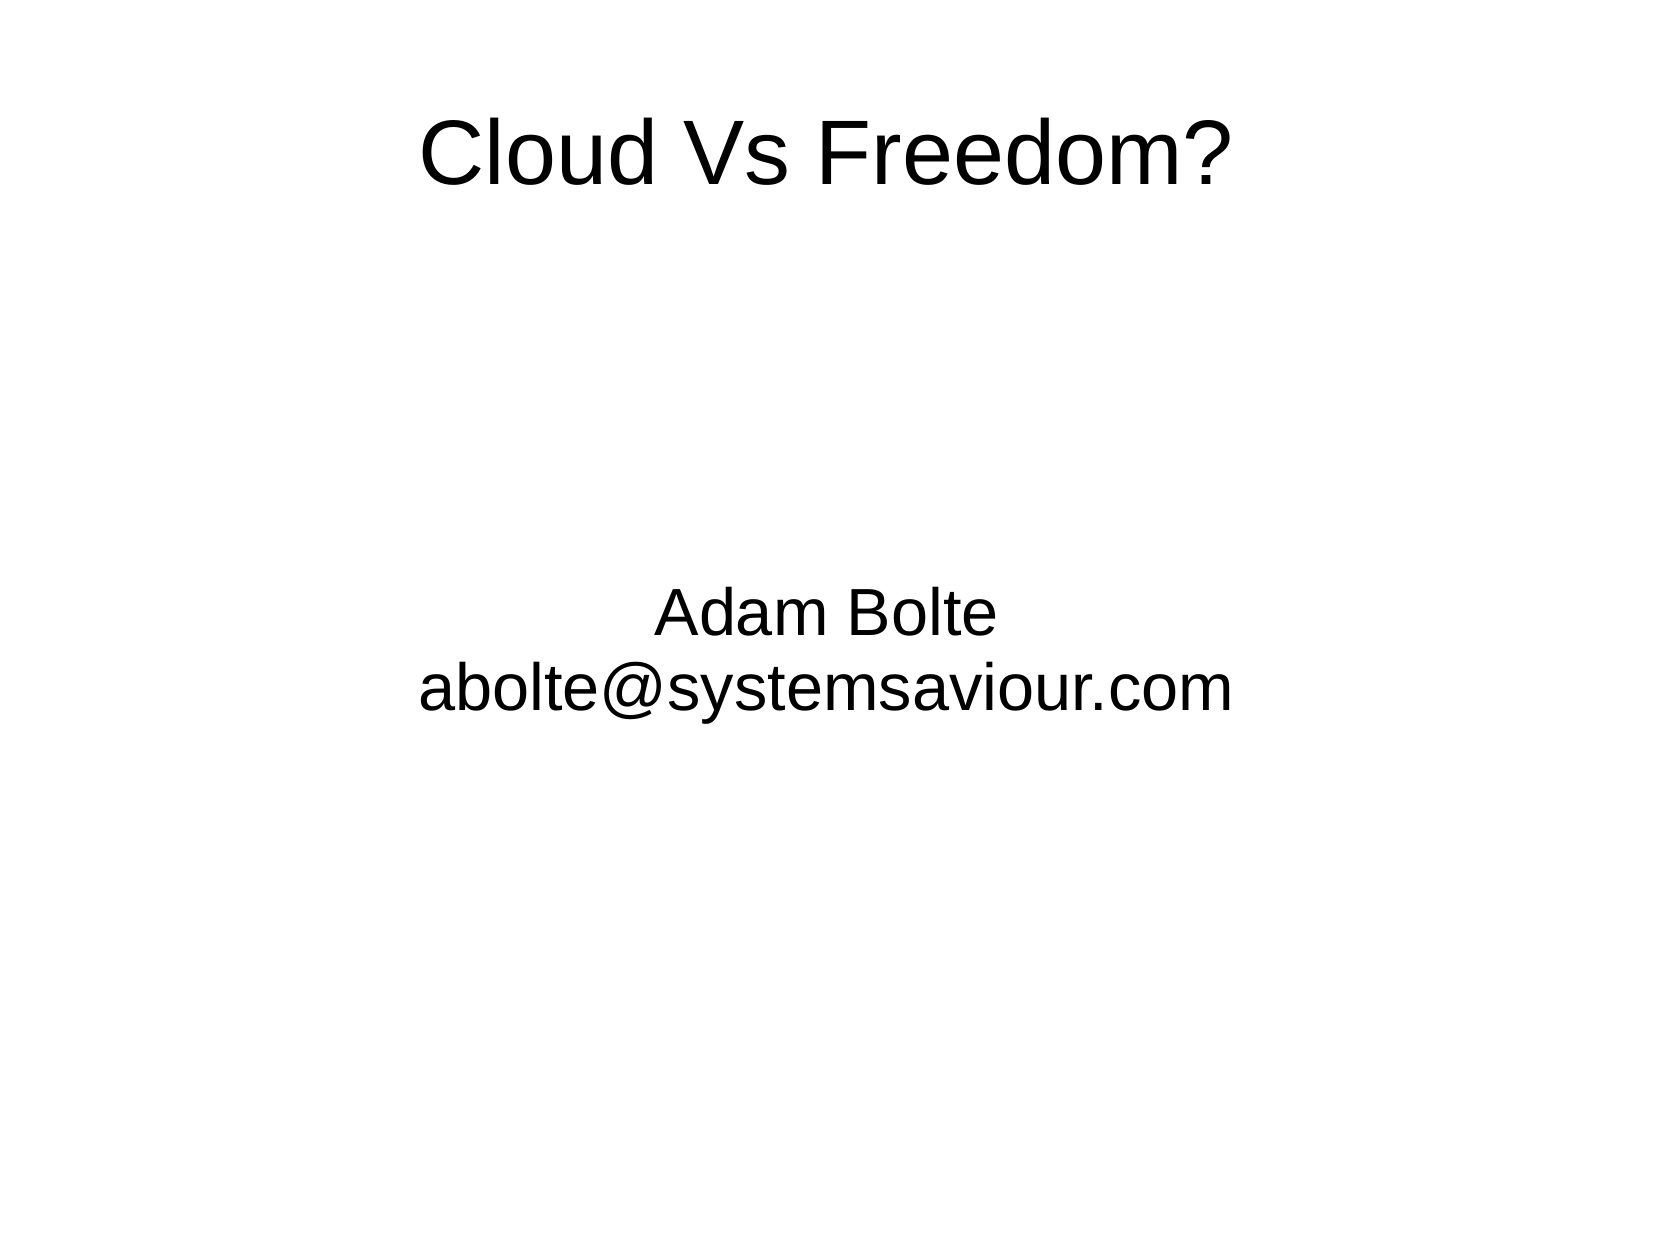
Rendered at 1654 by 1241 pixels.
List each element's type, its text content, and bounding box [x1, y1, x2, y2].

subtitle Adam Bolte abolte@systemsaviour.com [82, 290, 1571, 1010]
title Cloud Vs Freedom? [82, 49, 1571, 257]
